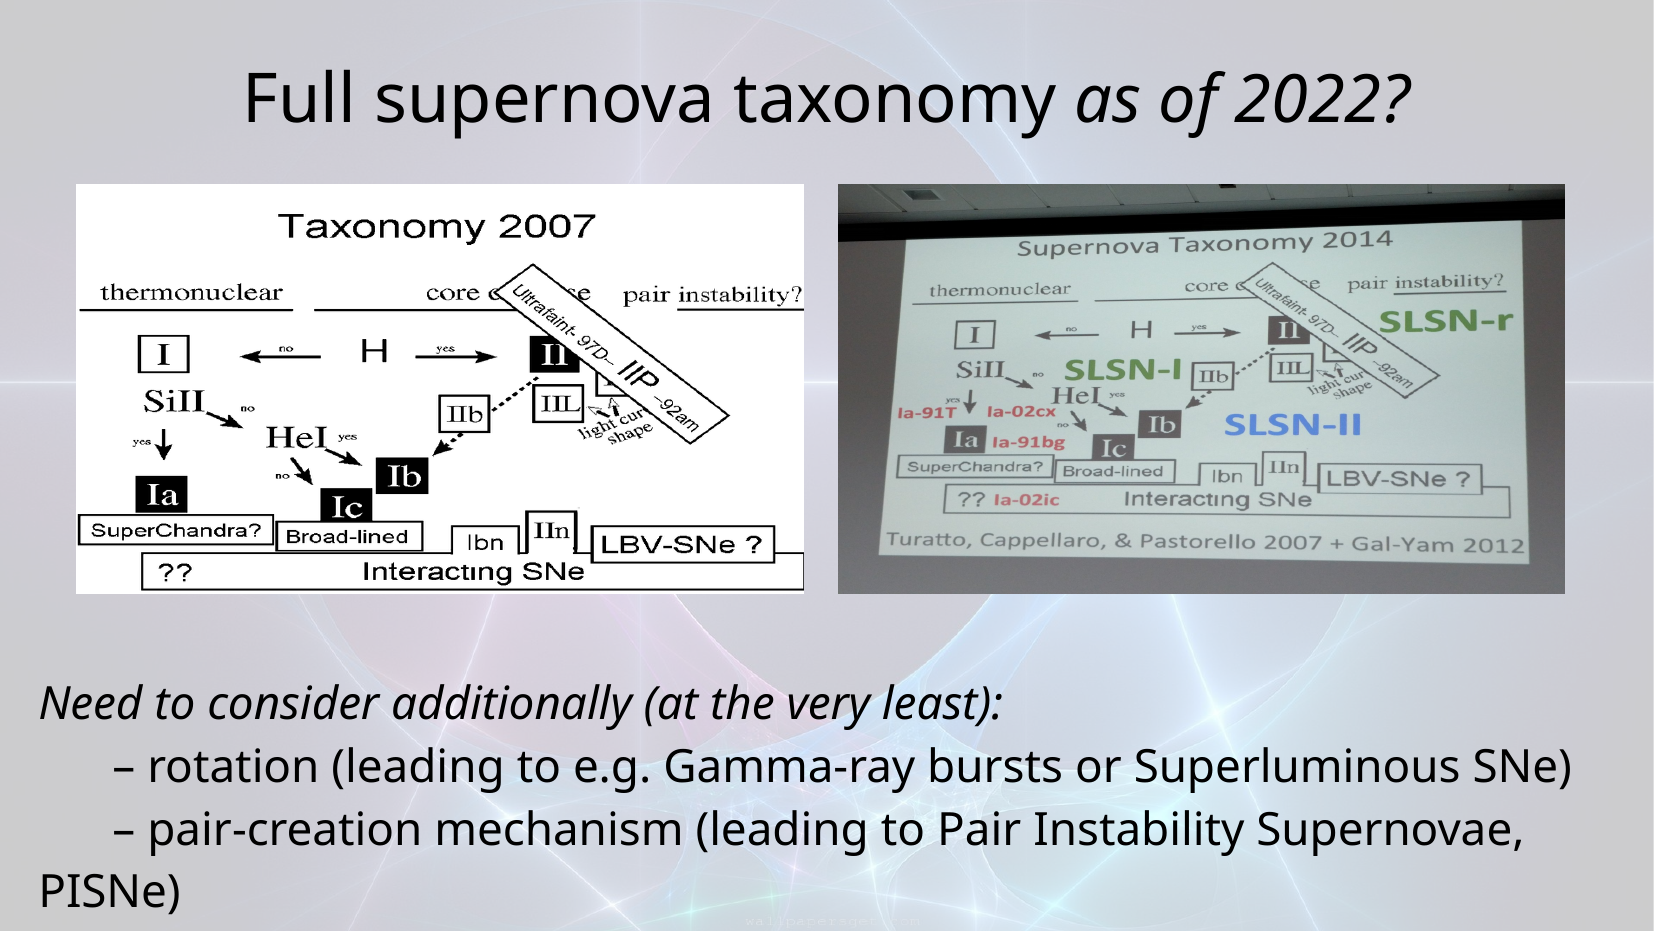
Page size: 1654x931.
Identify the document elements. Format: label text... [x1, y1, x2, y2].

text_box Need to consider additionally (at the very least): – rotation (leading to e.g. Gamma-ray bursts or Superluminous SNe) – pair-creation mechanism (leading to Pair Instability Supernovae, PISNe) – binarity (leading to, basically, anything we want 😛 but also to GWs 😉) [23, 663, 1654, 931]
picture [0, 0, 1654, 931]
title Full supernova taxonomy as of 2022? [82, 17, 1571, 174]
